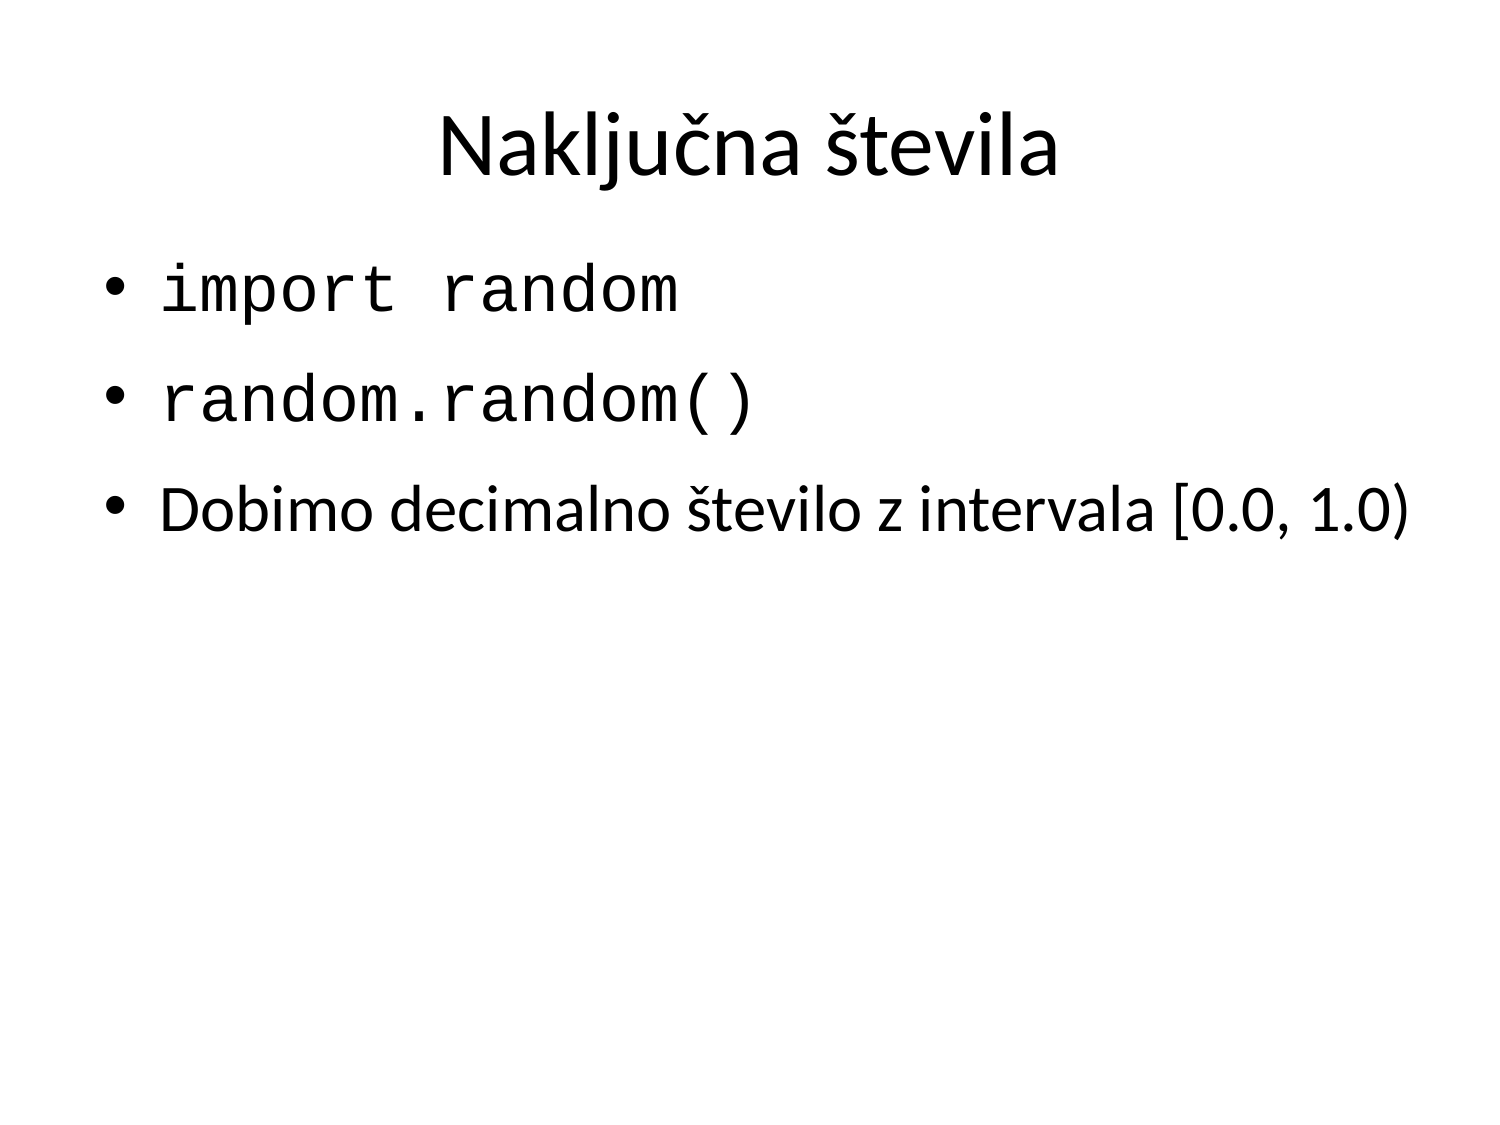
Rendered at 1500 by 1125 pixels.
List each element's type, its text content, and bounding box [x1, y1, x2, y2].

title Naključna števila [75, 45, 1425, 233]
list import random random.random() Dobimo decimalno število z intervala [0.0, 1.0) [88, 237, 1459, 988]
